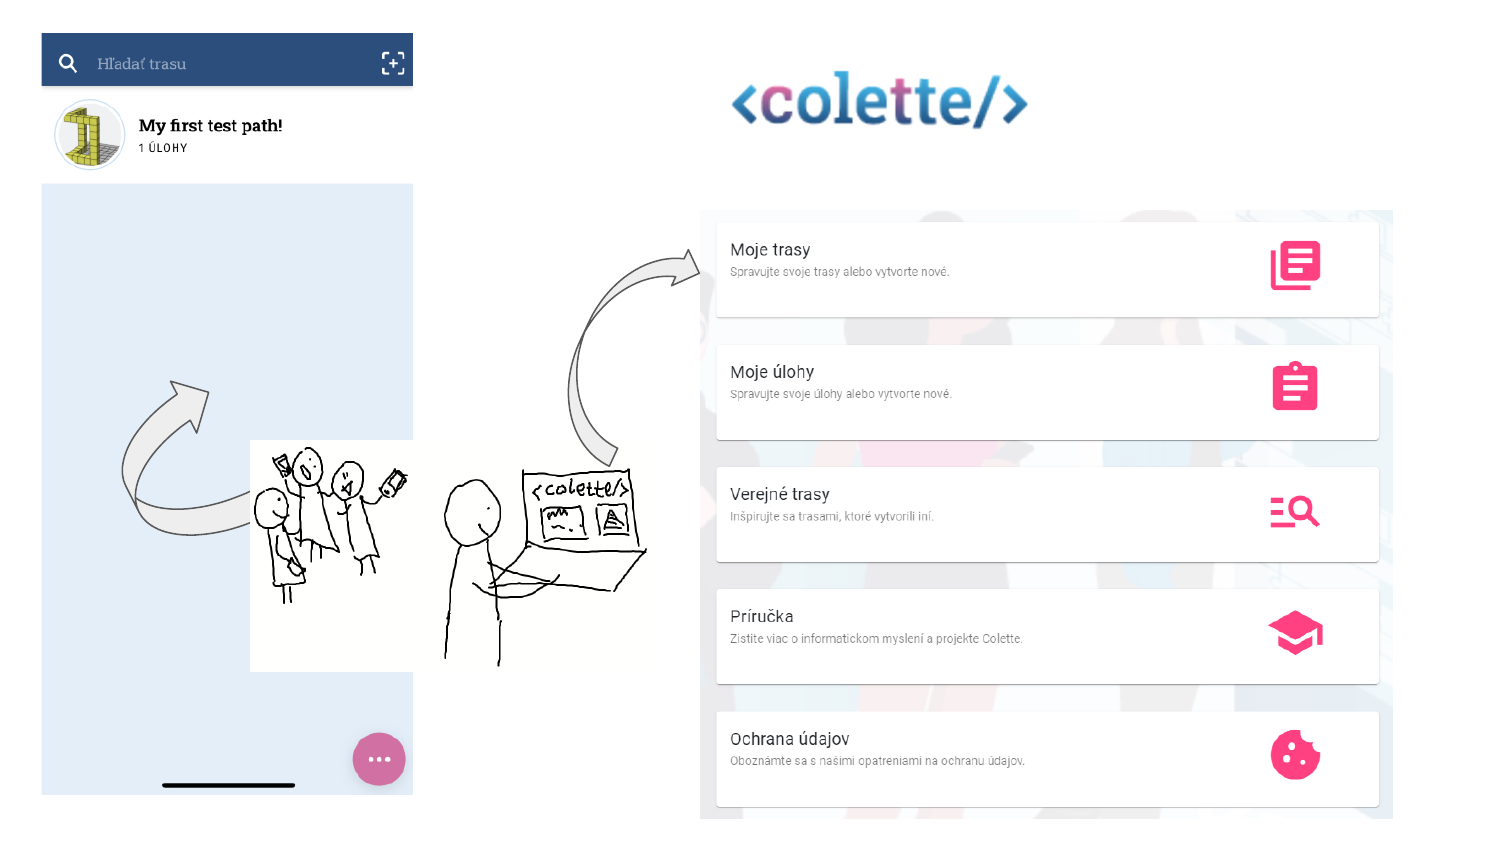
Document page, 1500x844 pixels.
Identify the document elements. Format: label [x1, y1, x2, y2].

picture [41, 33, 652, 796]
picture [700, 210, 1393, 819]
picture [685, 35, 1076, 166]
text_box [122, 381, 250, 536]
text_box [568, 249, 700, 467]
